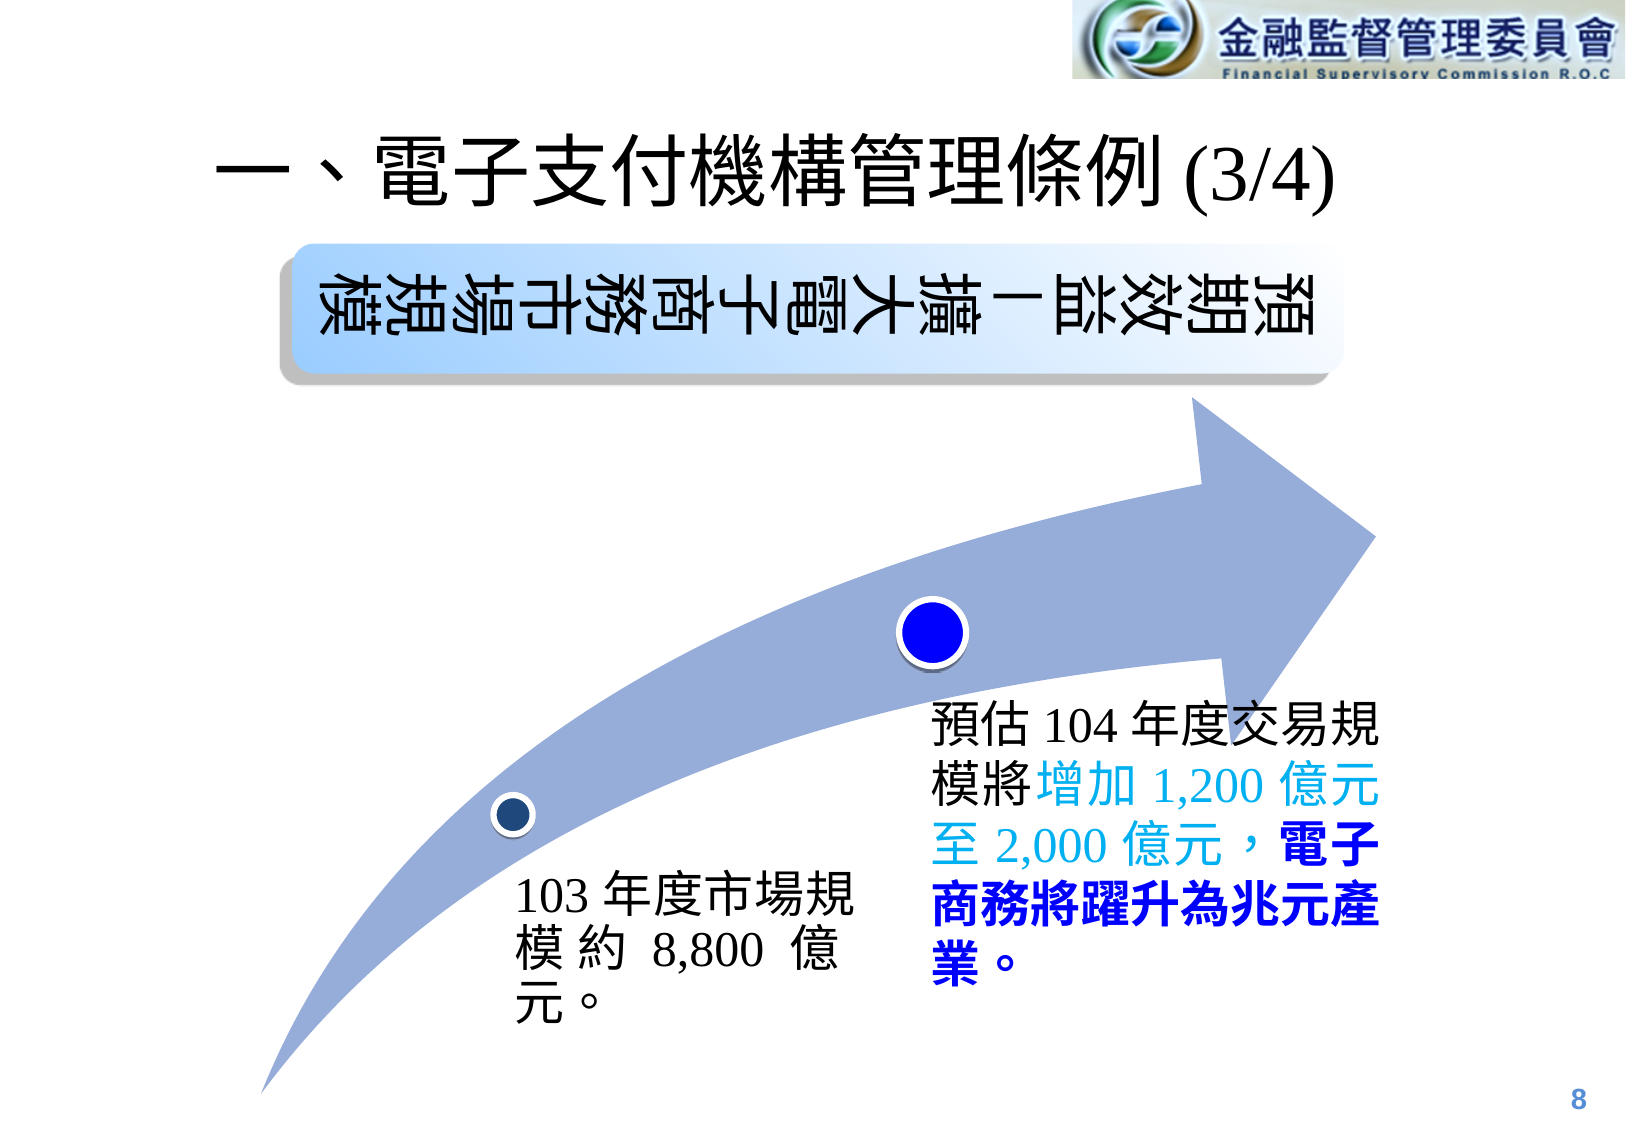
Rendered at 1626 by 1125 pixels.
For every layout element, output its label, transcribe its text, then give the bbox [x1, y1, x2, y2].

text_box [260, 397, 1376, 1095]
text_box 103年度市場規模約8,800億元。 [493, 869, 857, 1073]
text_box 8 [1533, 1071, 1625, 1125]
text_box 一、電子支付機構管理條例(3/4) [198, 114, 1439, 224]
text_box 預估104年度交易規模將增加1,200億元至2,000億元，電子商務將躍升為兆元產業。 [895, 692, 1395, 1013]
text_box 預期效益－擴大電子商務市場規模 [292, 243, 1345, 374]
